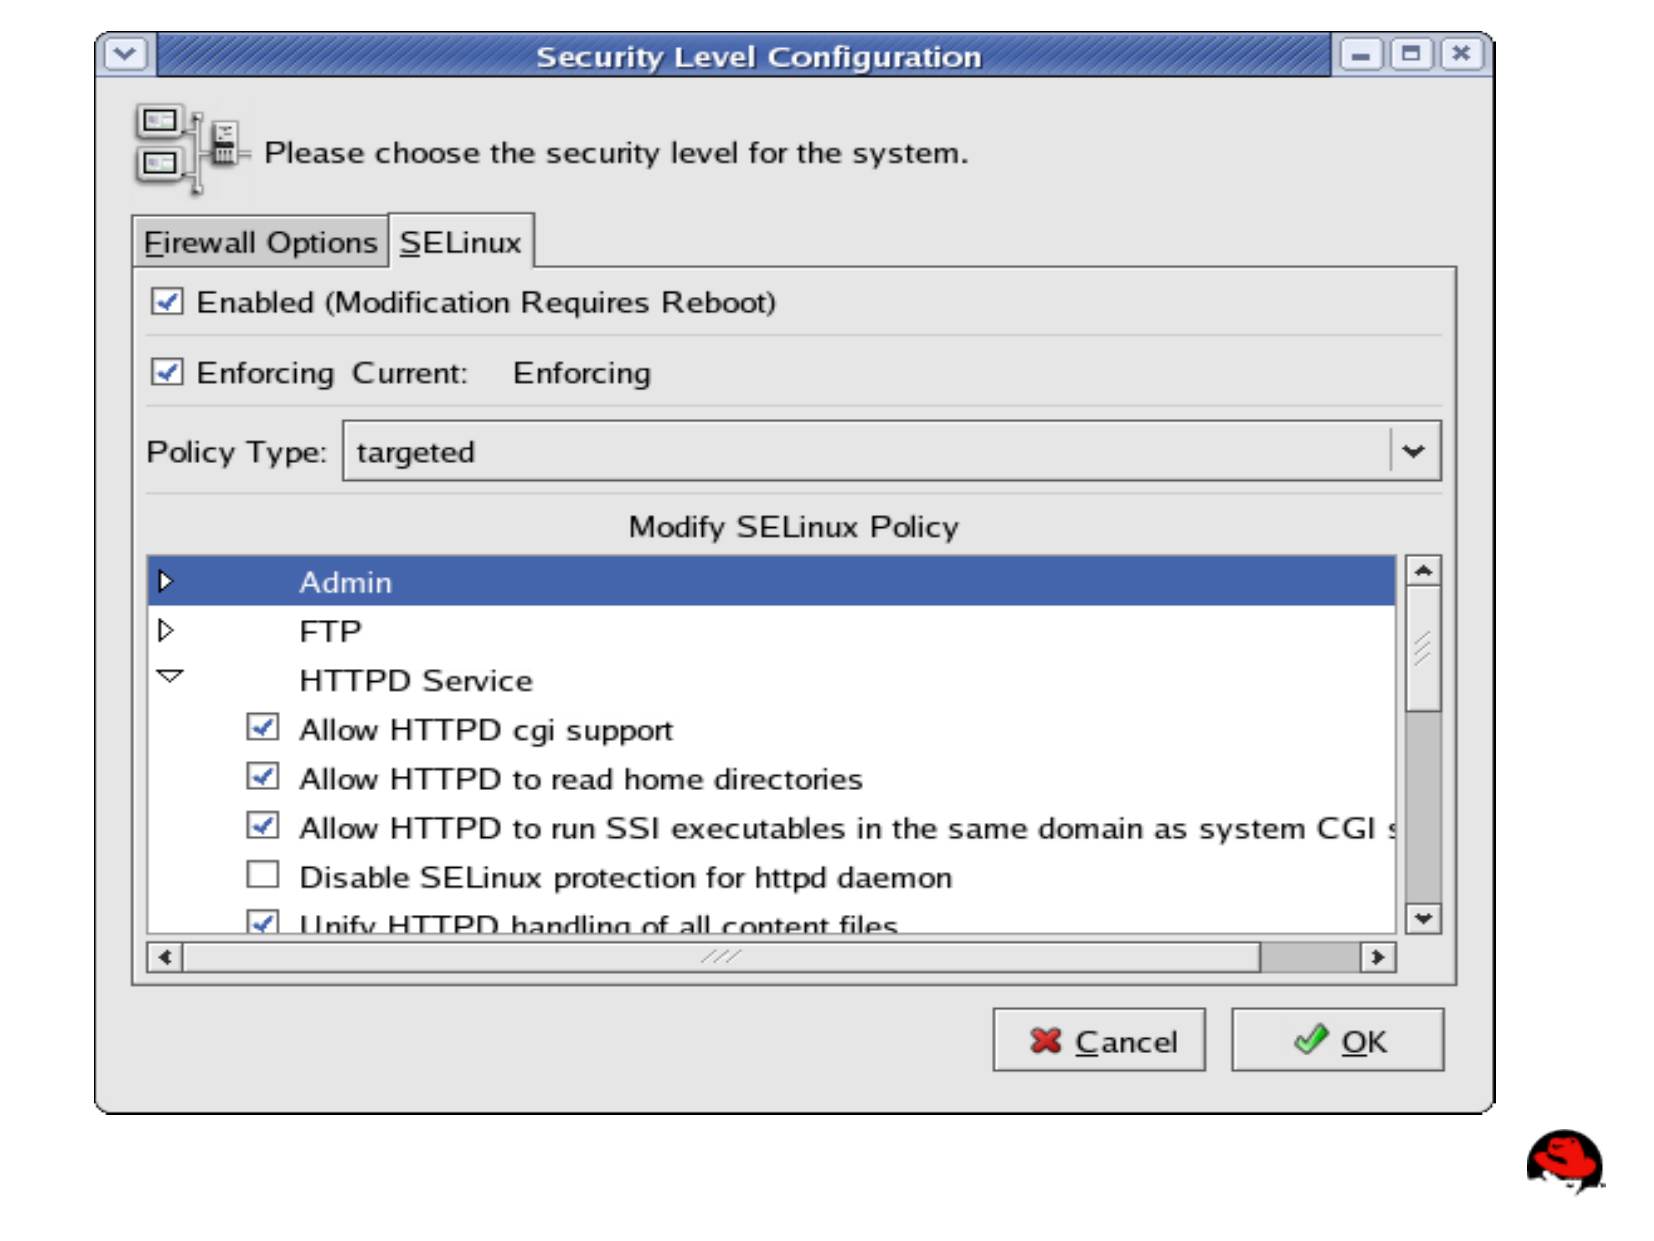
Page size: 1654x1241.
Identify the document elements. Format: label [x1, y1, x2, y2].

picture [1527, 1129, 1606, 1207]
picture [94, 31, 1496, 1116]
